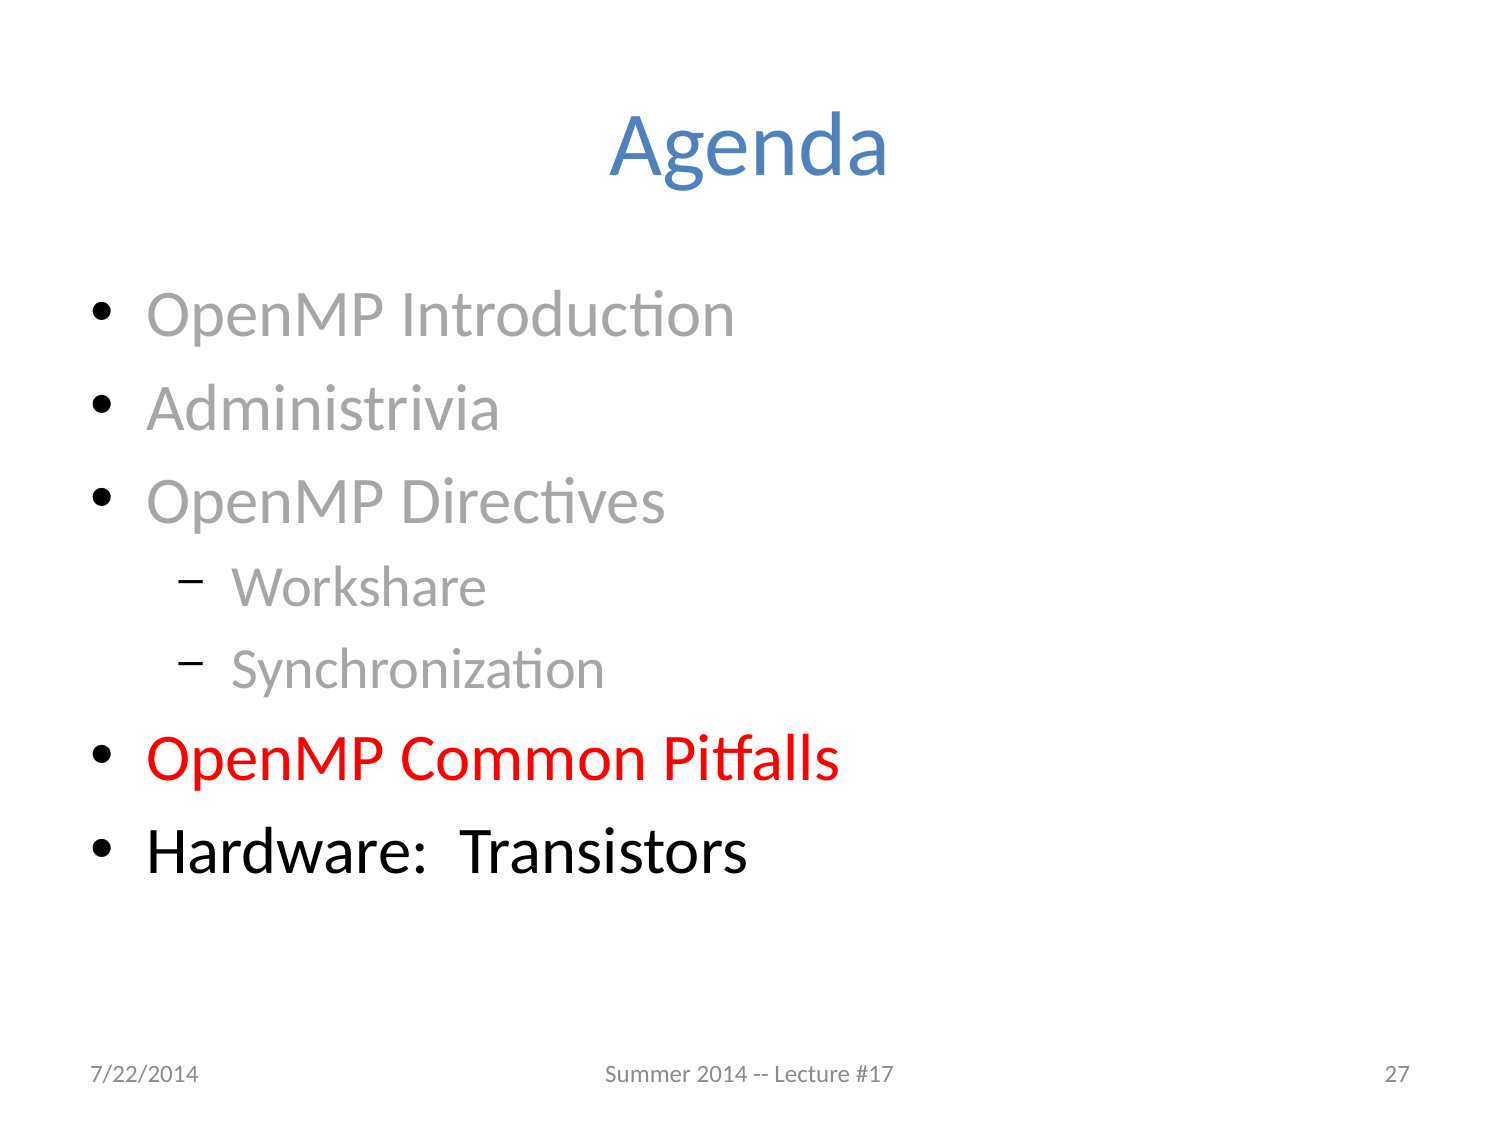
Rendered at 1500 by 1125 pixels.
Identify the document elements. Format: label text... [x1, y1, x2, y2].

slide_number 7/22/2014 [75, 1042, 425, 1103]
list OpenMP Introduction Administrivia OpenMP Directives Workshare Synchronization OpenMP Common Pitfalls Hardware: Transistors [75, 262, 1425, 1073]
footer Summer 2014 -- Lecture #17 [512, 1042, 988, 1103]
title Agenda [75, 45, 1425, 233]
slide_number <number> [1074, 1042, 1425, 1103]
